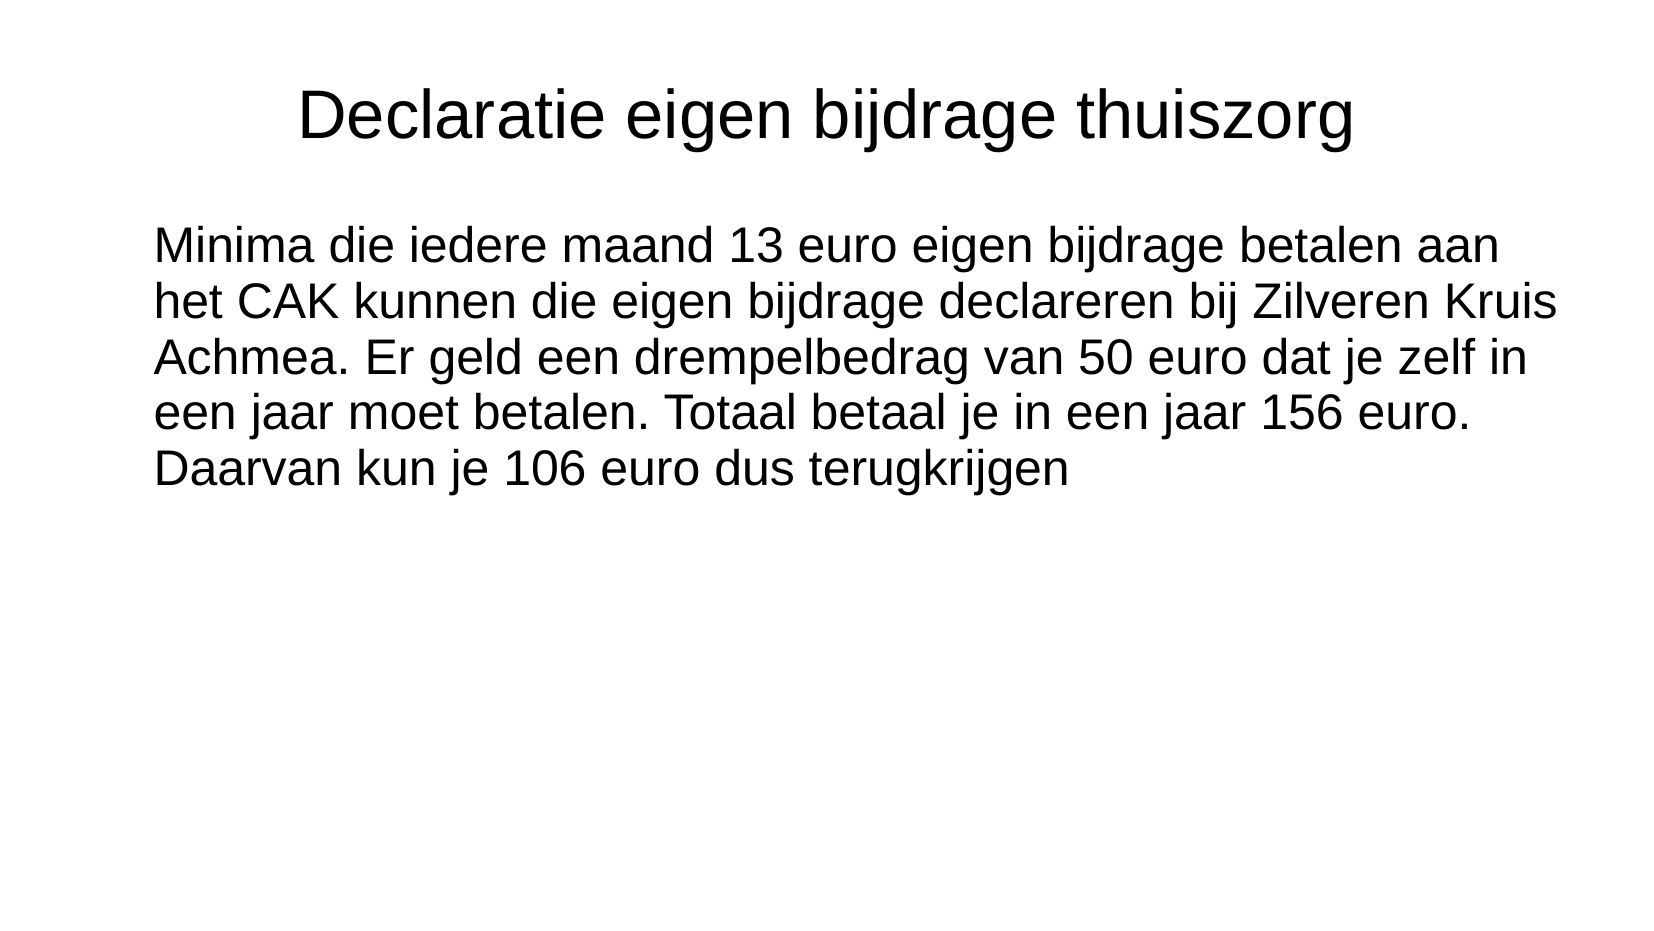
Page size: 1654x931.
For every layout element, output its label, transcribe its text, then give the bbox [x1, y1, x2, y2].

title Declaratie eigen bijdrage thuiszorg [82, 37, 1571, 193]
list Minima die iedere maand 13 euro eigen bijdrage betalen aan het CAK kunnen die eigen bijdrage declareren bij Zilveren Kruis Achmea. Er geld een drempelbedrag van 50 euro dat je zelf in een jaar moet betalen. Totaal betaal je in een jaar 156 euro. Daarvan kun je 106 euro dus terugkrijgen [82, 217, 1571, 758]
